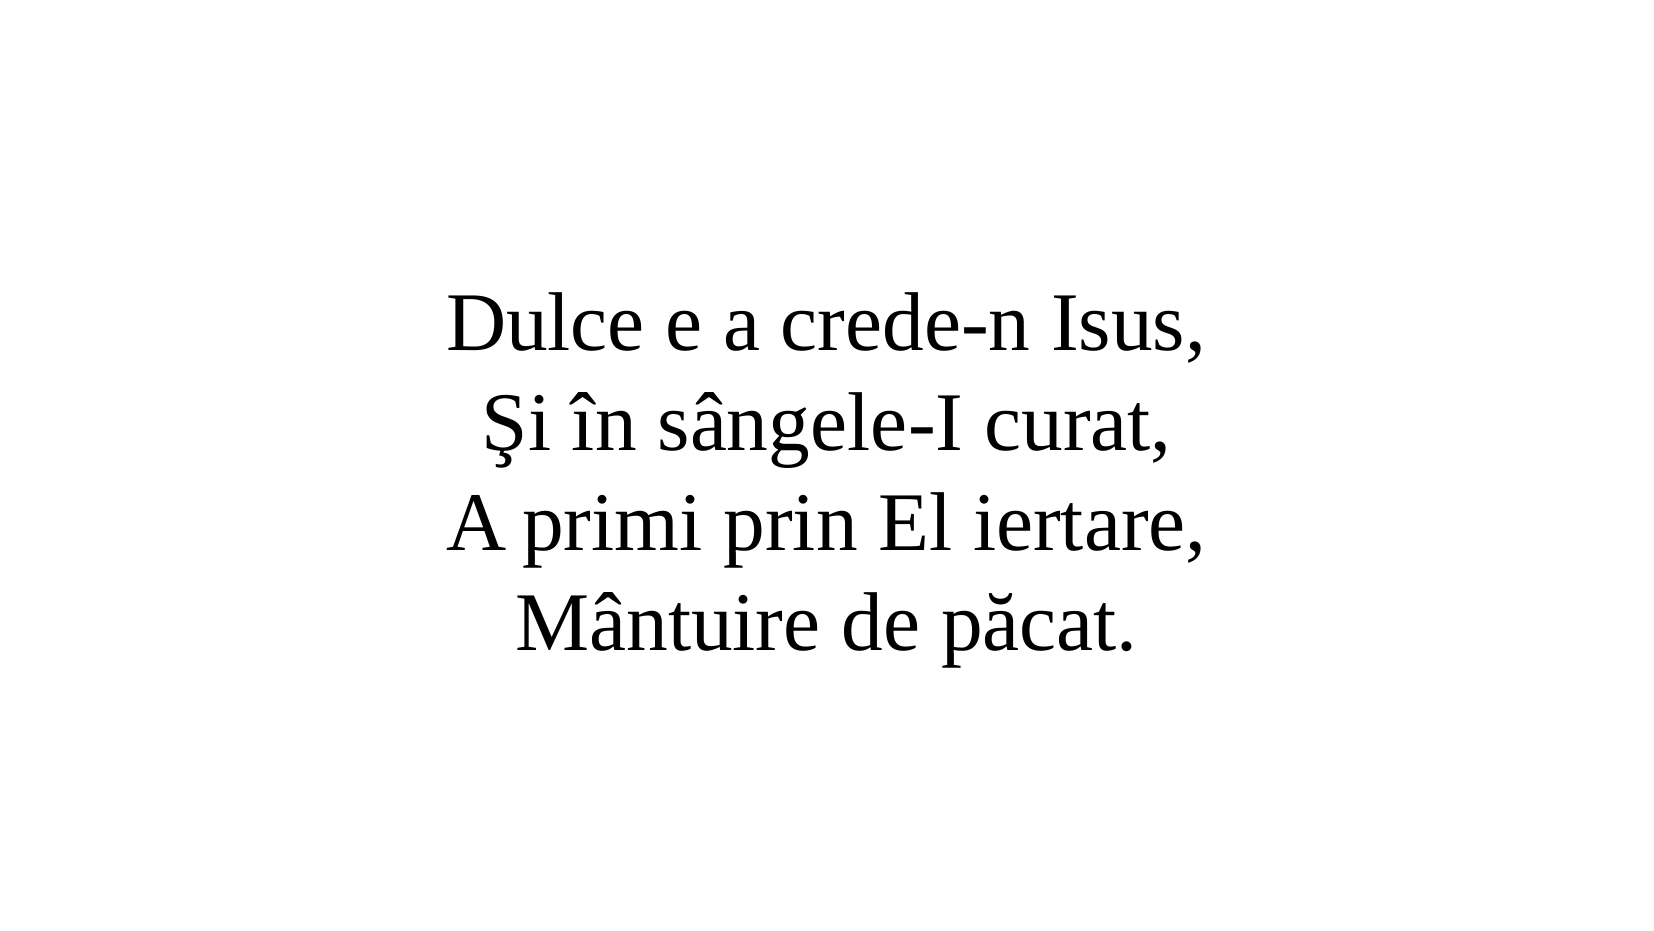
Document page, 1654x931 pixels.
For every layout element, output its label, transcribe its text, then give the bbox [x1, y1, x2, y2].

subtitle Dulce e a crede-n Isus, Şi în sângele-I curat, A primi prin El iertare, Mântuire de păcat. [0, 259, 1654, 632]
